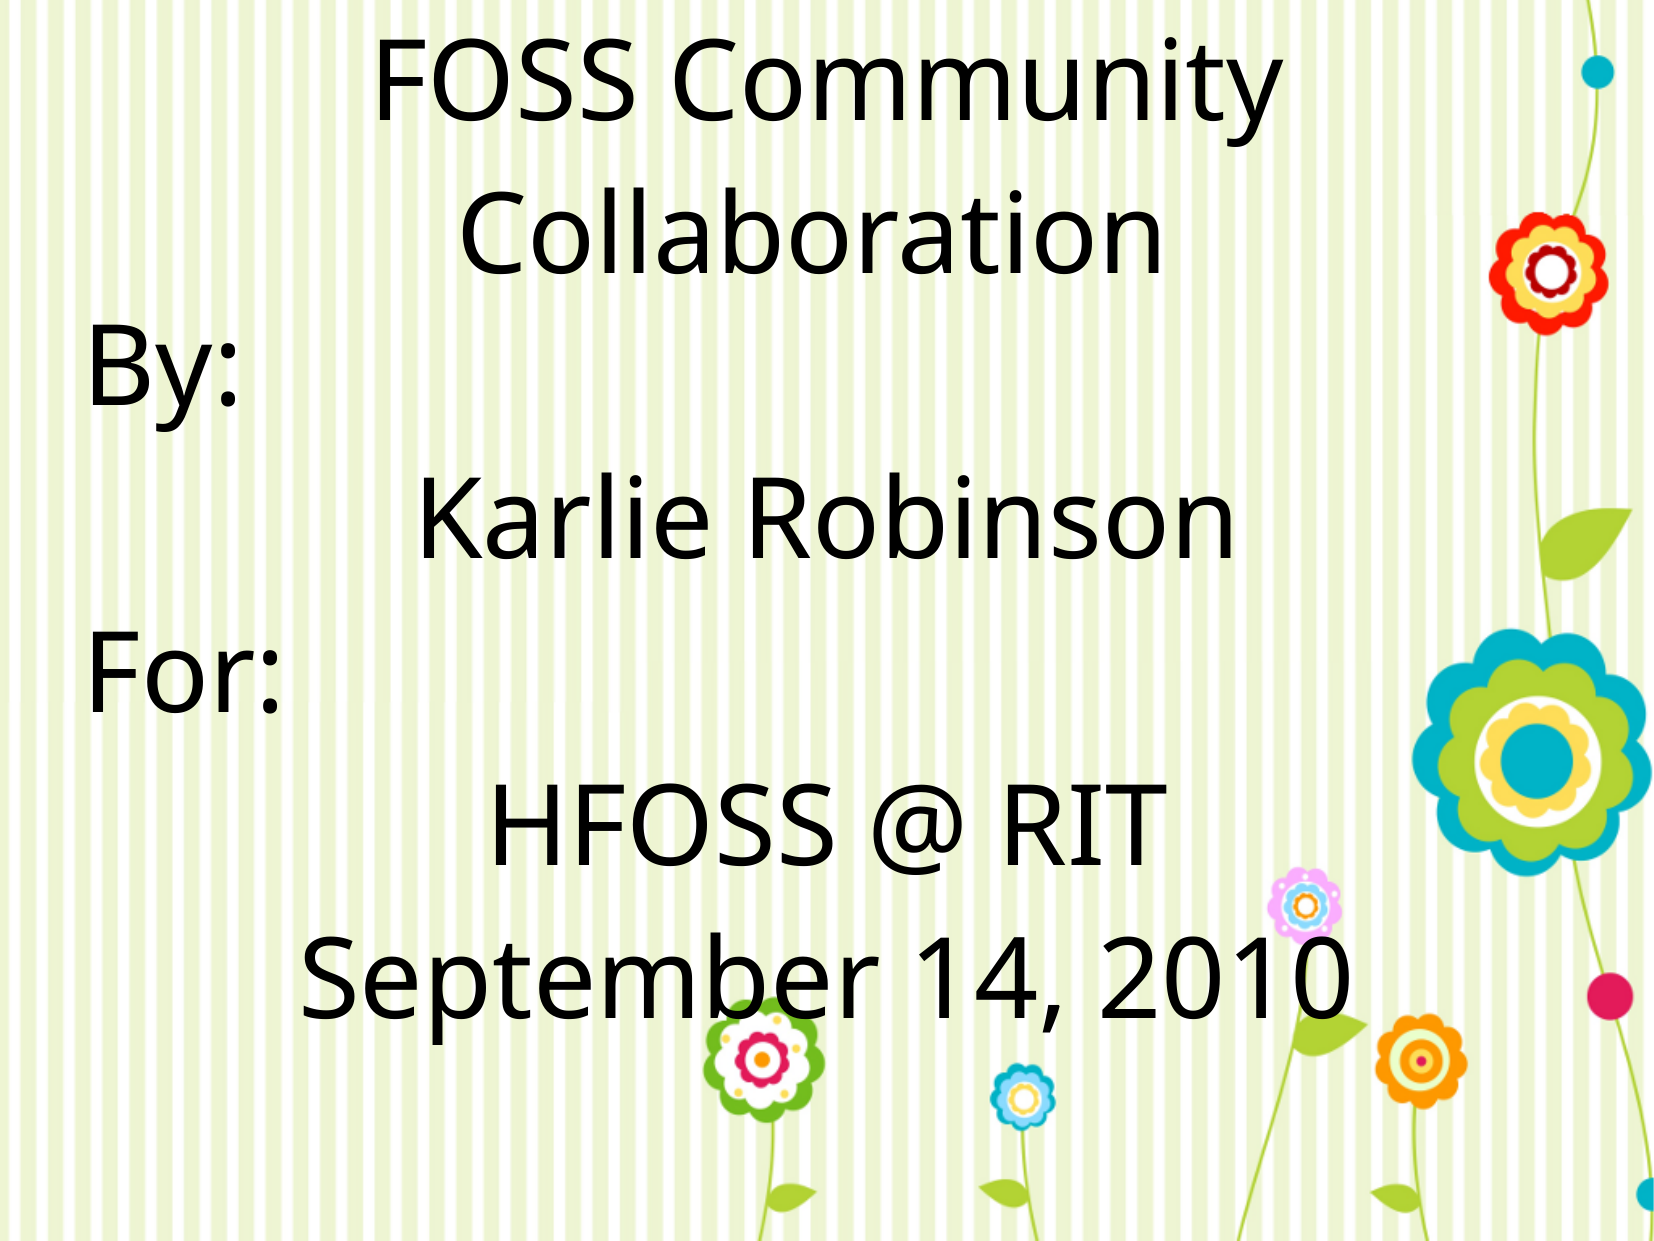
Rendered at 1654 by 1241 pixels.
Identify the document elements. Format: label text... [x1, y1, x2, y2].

title FOSS Community Collaboration [82, 49, 1571, 257]
picture [0, 0, 1654, 1241]
subtitle By: Karlie Robinson For: HFOSS @ RIT September 14, 2010 [82, 297, 1571, 1193]
